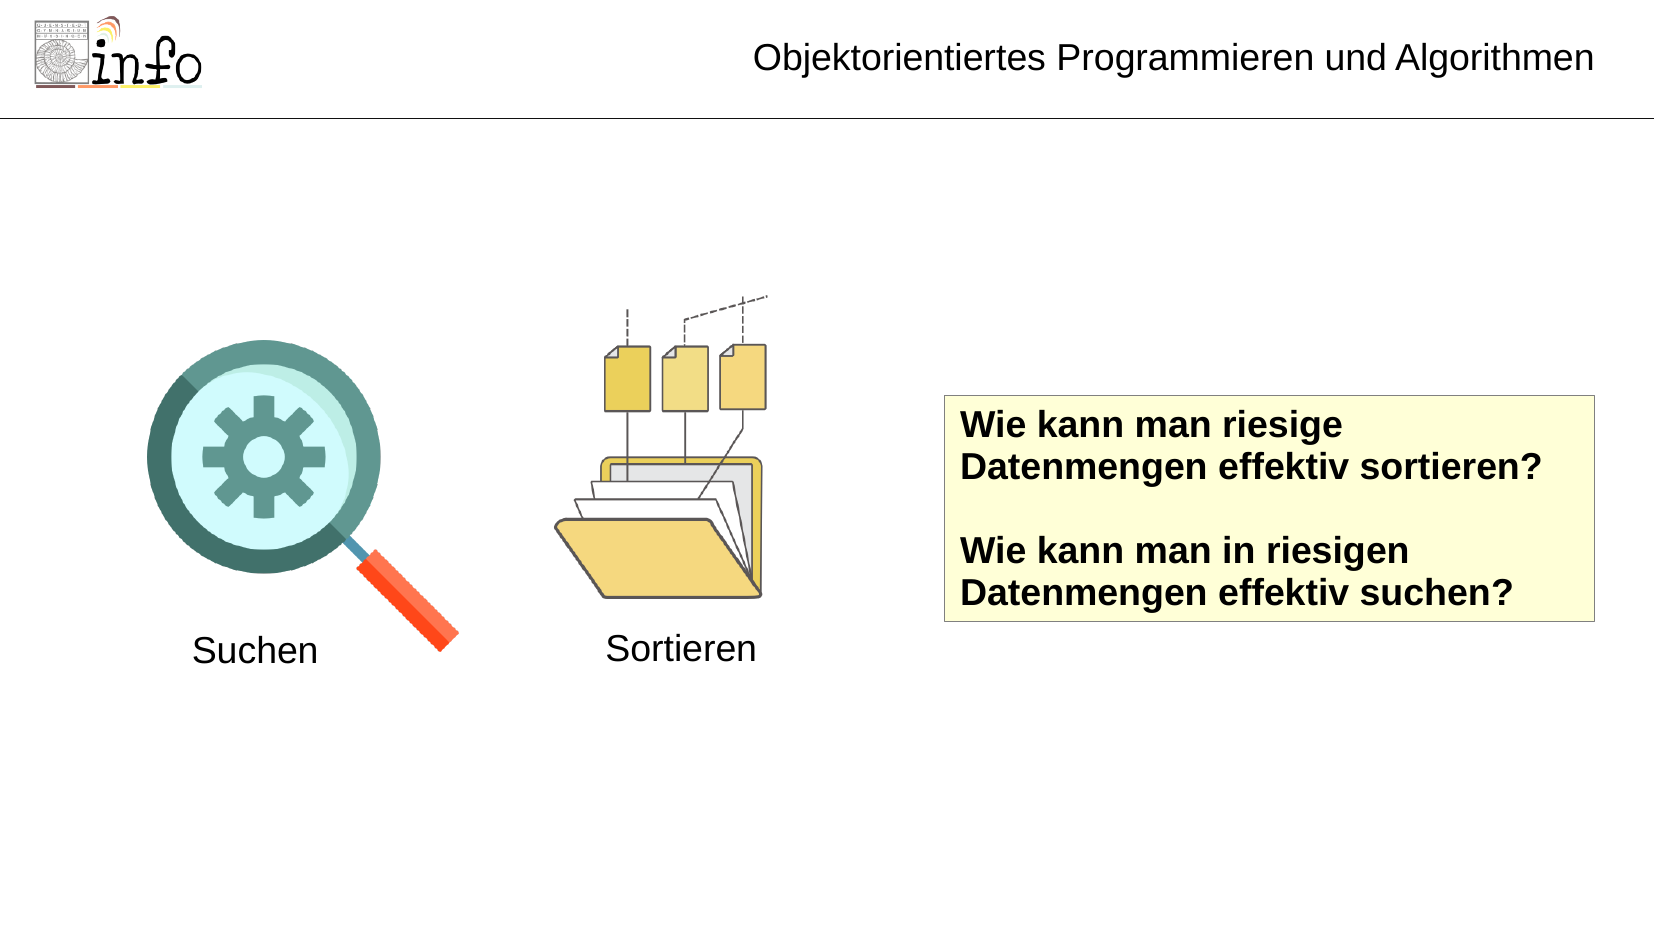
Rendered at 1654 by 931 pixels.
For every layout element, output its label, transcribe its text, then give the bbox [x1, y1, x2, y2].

picture [553, 295, 768, 599]
text_box Wie kann man riesige Datenmengen effektiv sortieren? Wie kann man in riesigen Datenmengen effektiv suchen? [944, 395, 1595, 622]
text_box Sortieren [590, 620, 798, 680]
picture [29, 16, 202, 89]
text_box Suchen [177, 652, 355, 680]
picture [147, 340, 459, 652]
text_box Objektorientiertes Programmieren und Algorithmen [738, 29, 1625, 89]
